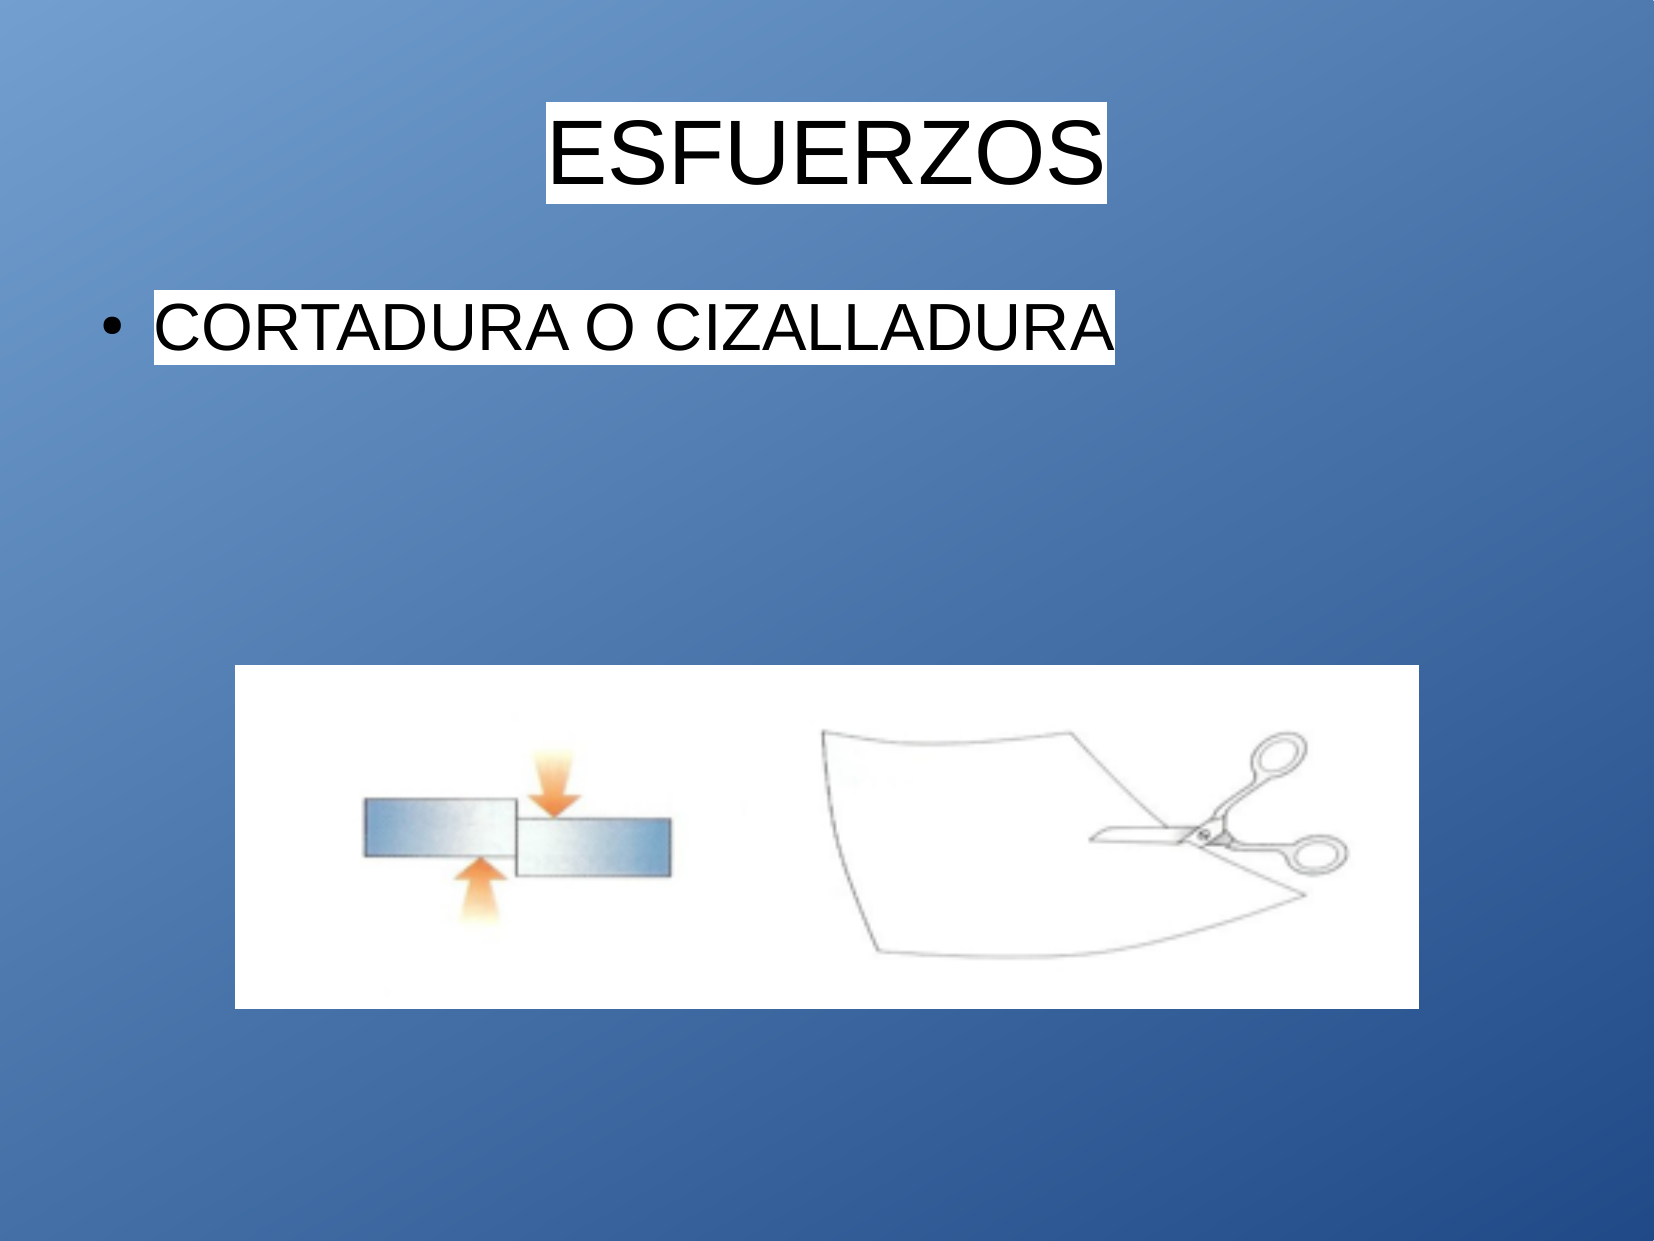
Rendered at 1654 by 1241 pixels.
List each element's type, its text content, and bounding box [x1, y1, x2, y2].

list CORTADURA O CIZALLADURA [82, 290, 1571, 634]
picture [235, 665, 1419, 1009]
title ESFUERZOS [82, 49, 1571, 257]
